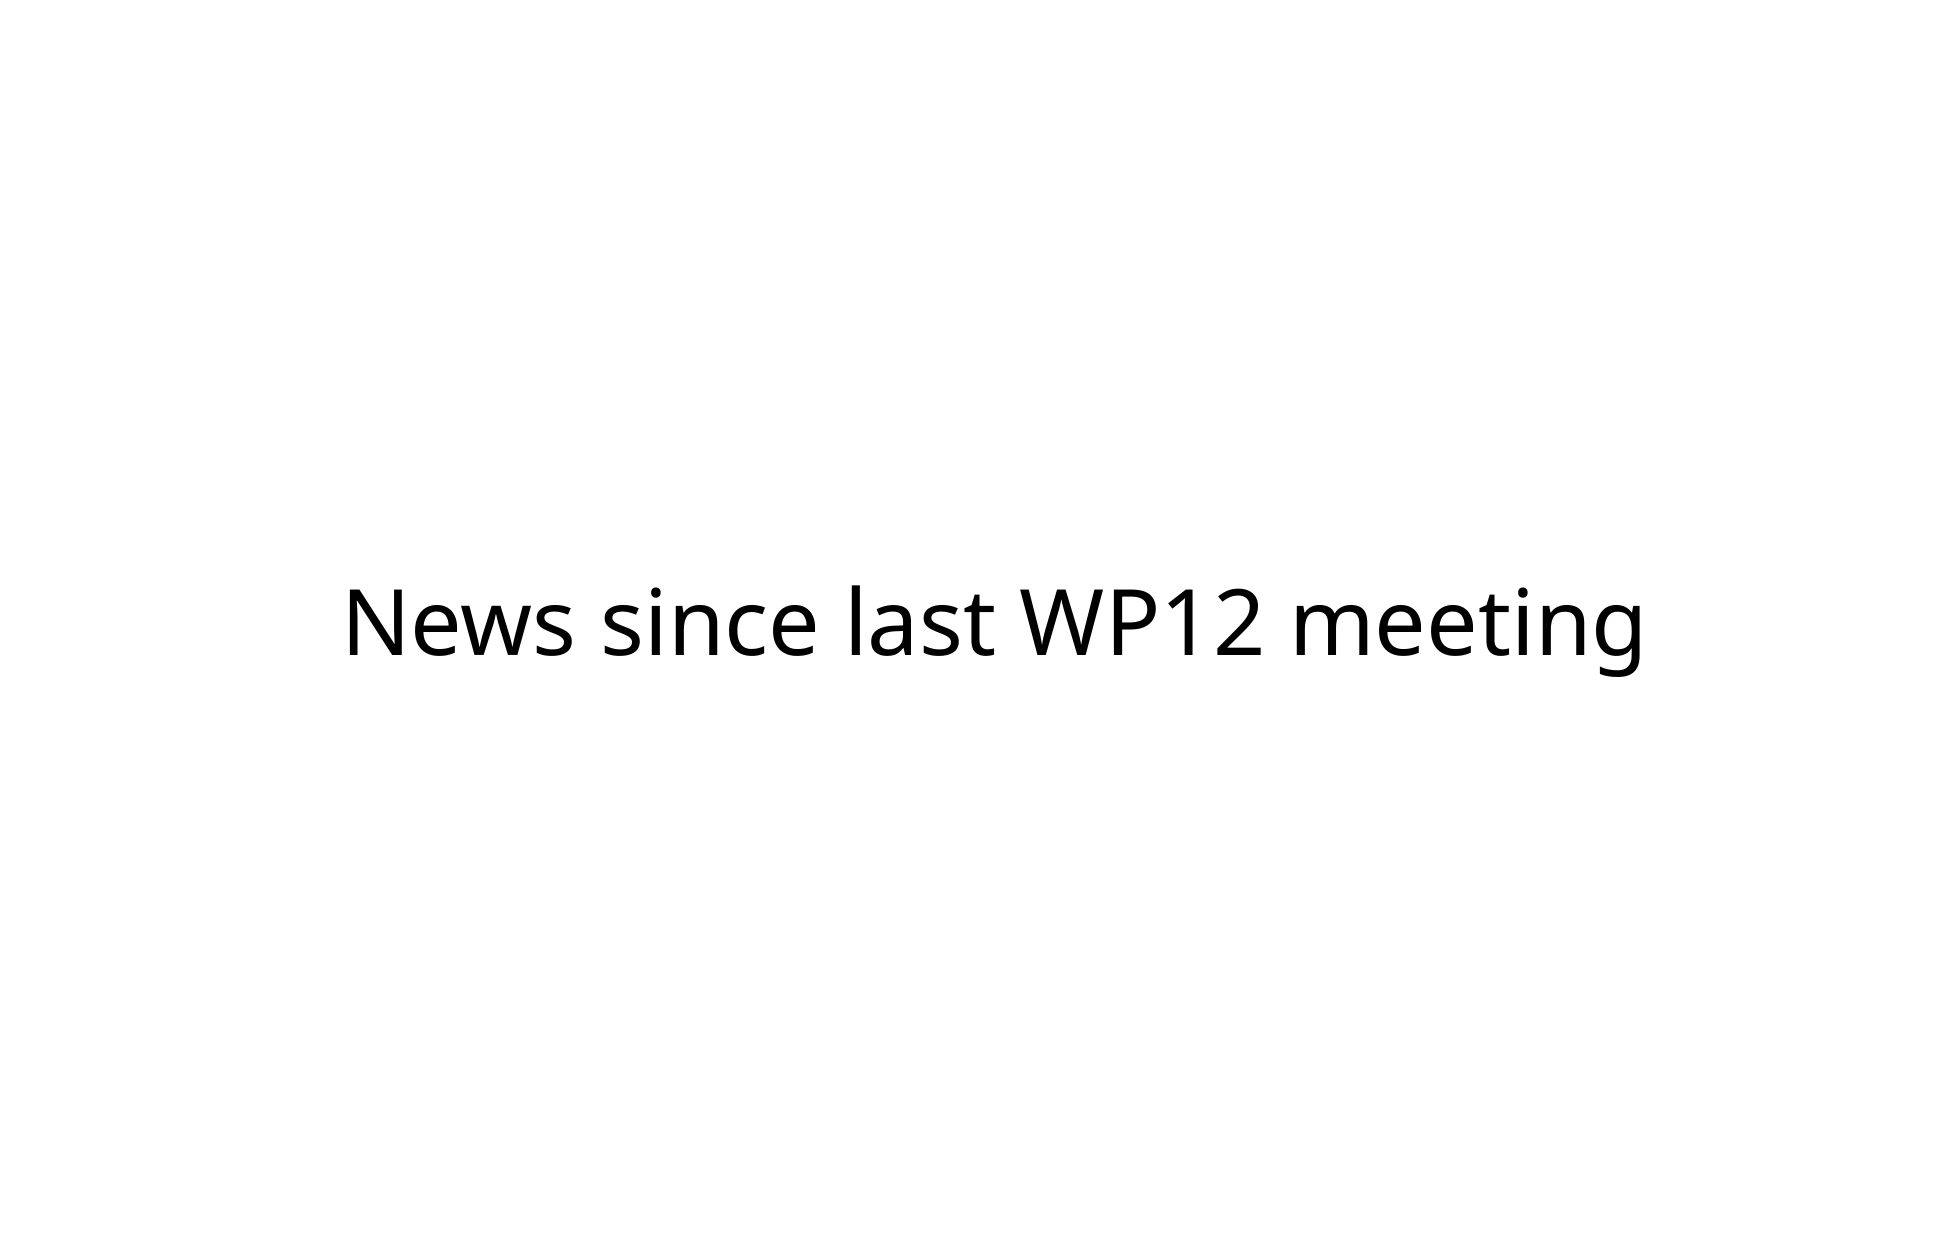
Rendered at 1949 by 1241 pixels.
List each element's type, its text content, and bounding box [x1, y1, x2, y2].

subtitle News since last WP12 meeting [139, 214, 1852, 1026]
